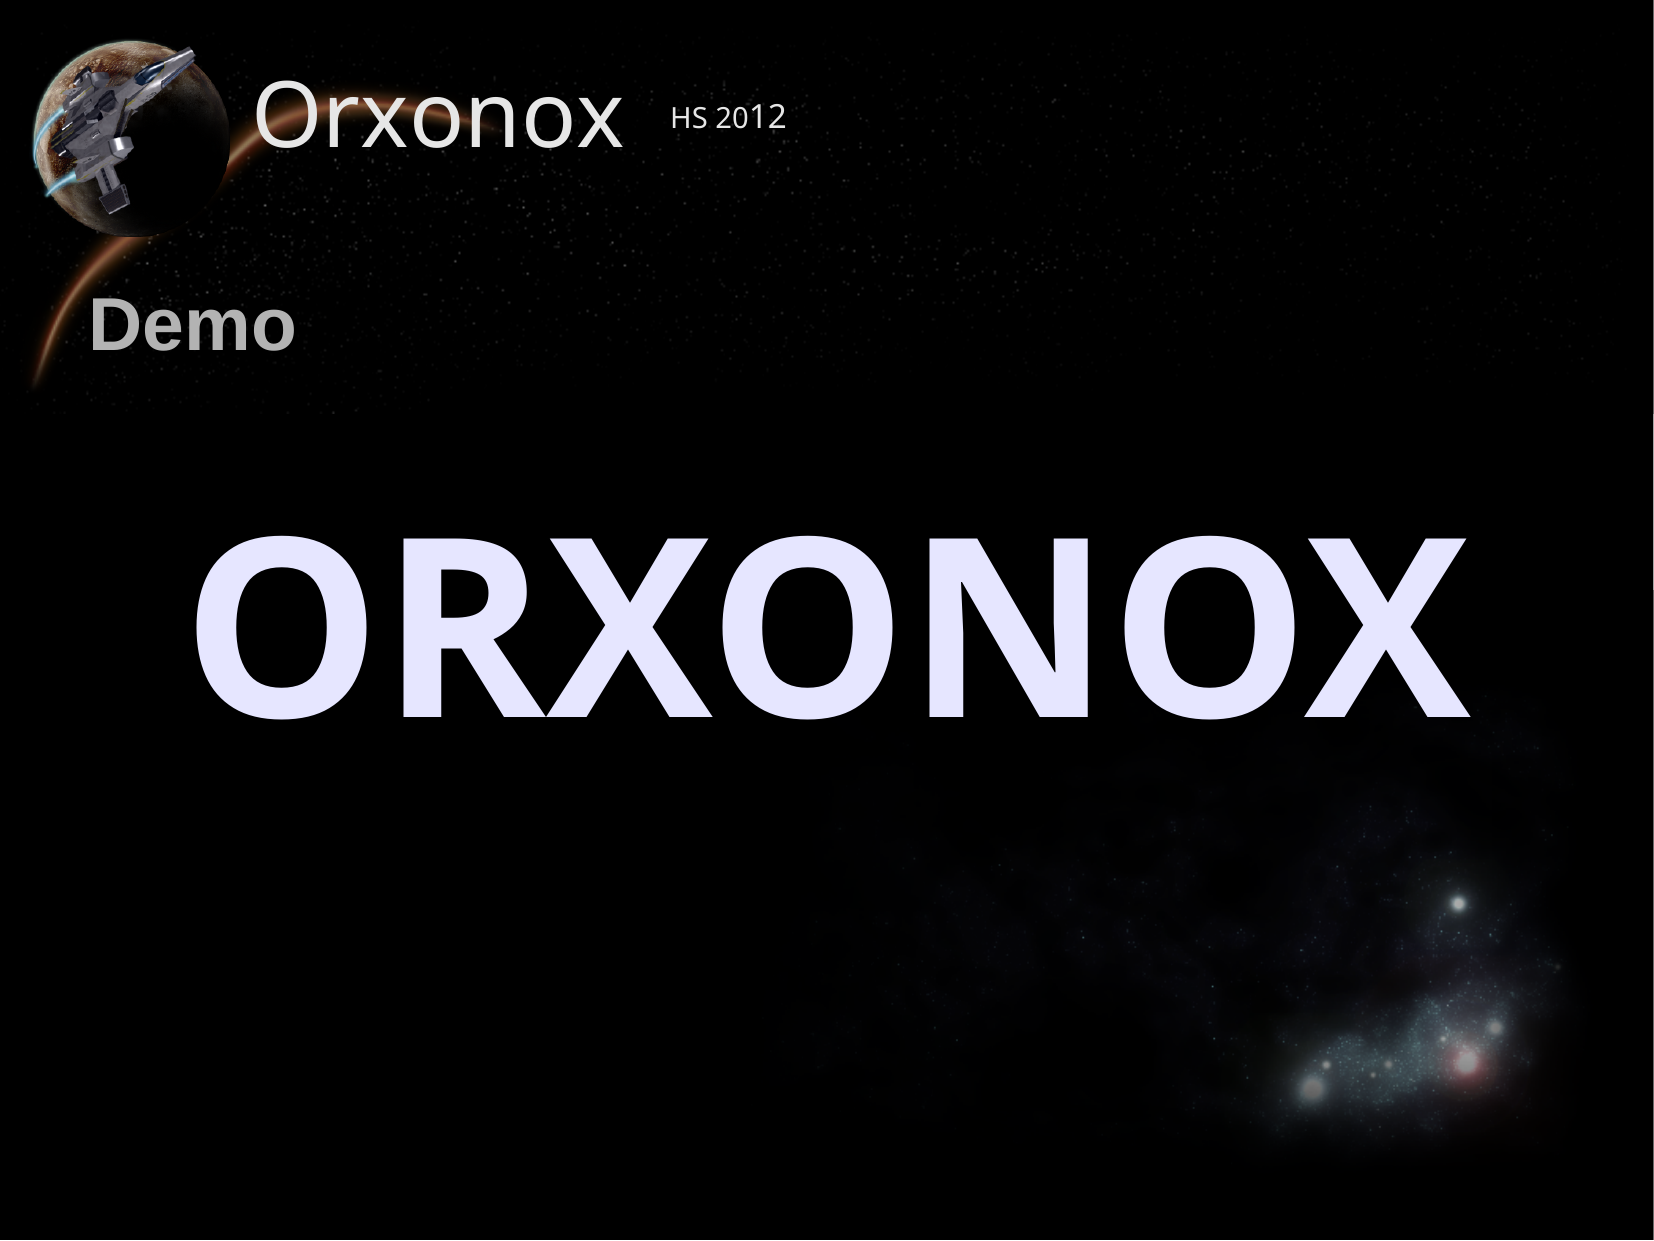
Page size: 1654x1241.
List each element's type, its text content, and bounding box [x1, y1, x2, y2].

title Demo [88, 273, 1577, 377]
text_box ORXONOX [82, 413, 1571, 827]
picture [0, 0, 1654, 521]
picture [644, 590, 1654, 1240]
